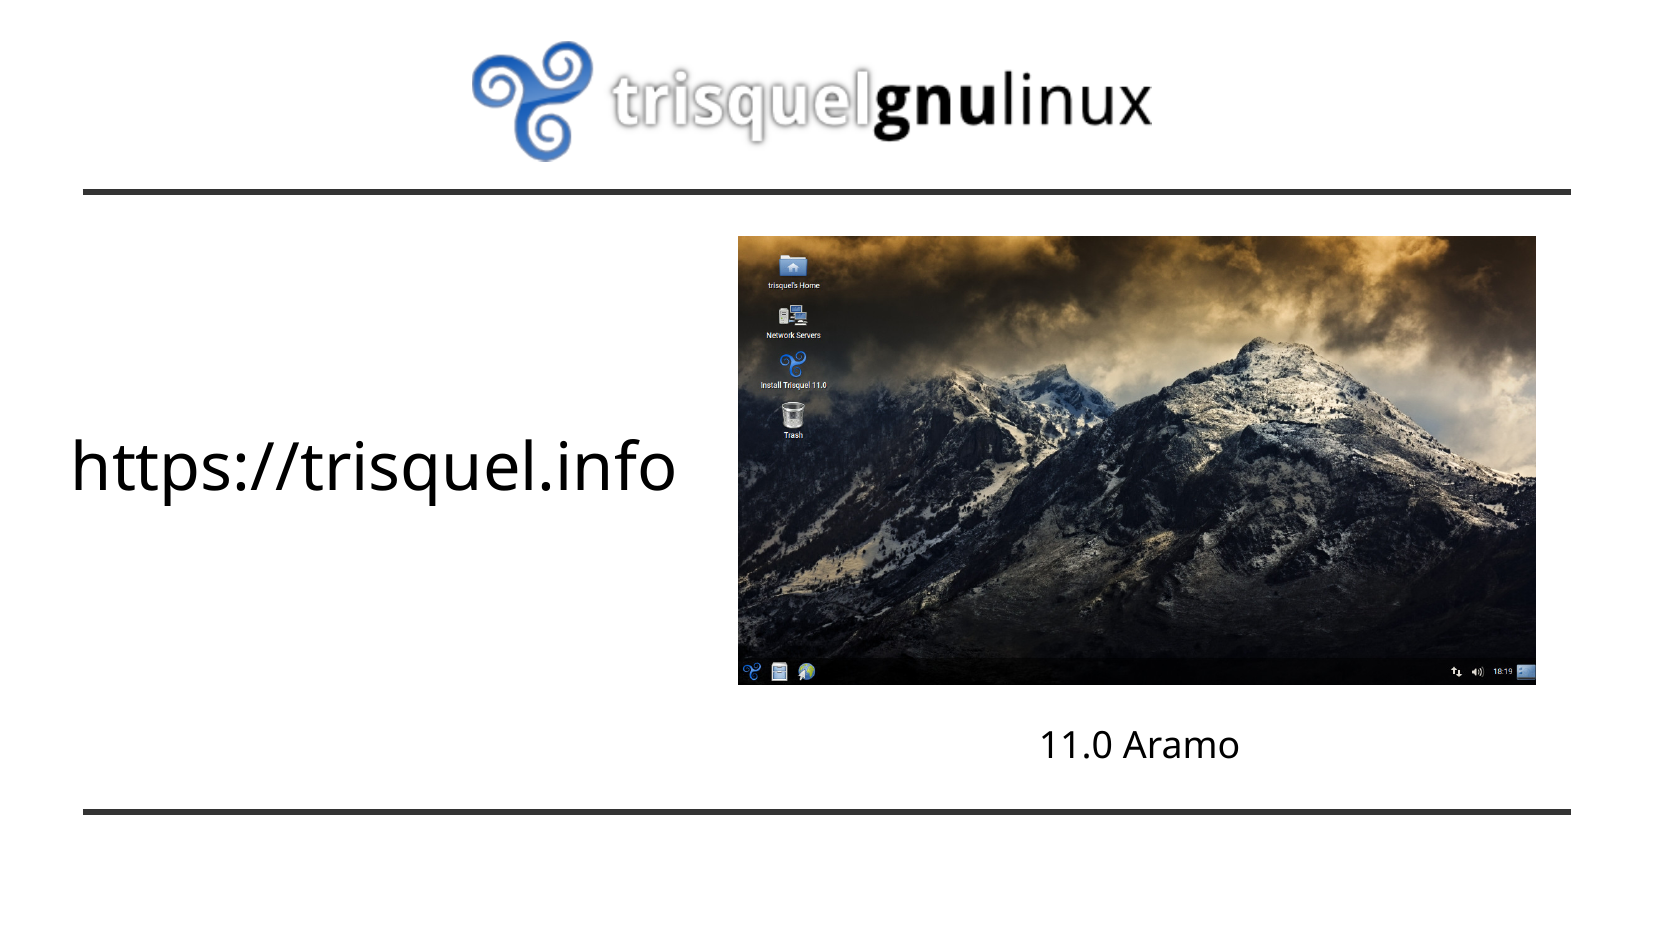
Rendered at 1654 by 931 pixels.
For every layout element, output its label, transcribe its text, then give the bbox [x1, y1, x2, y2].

picture [472, 41, 1152, 162]
text_box 11.0 Aramo [1023, 711, 1359, 770]
picture [738, 236, 1536, 686]
list https://trisquel.info [0, 419, 739, 567]
